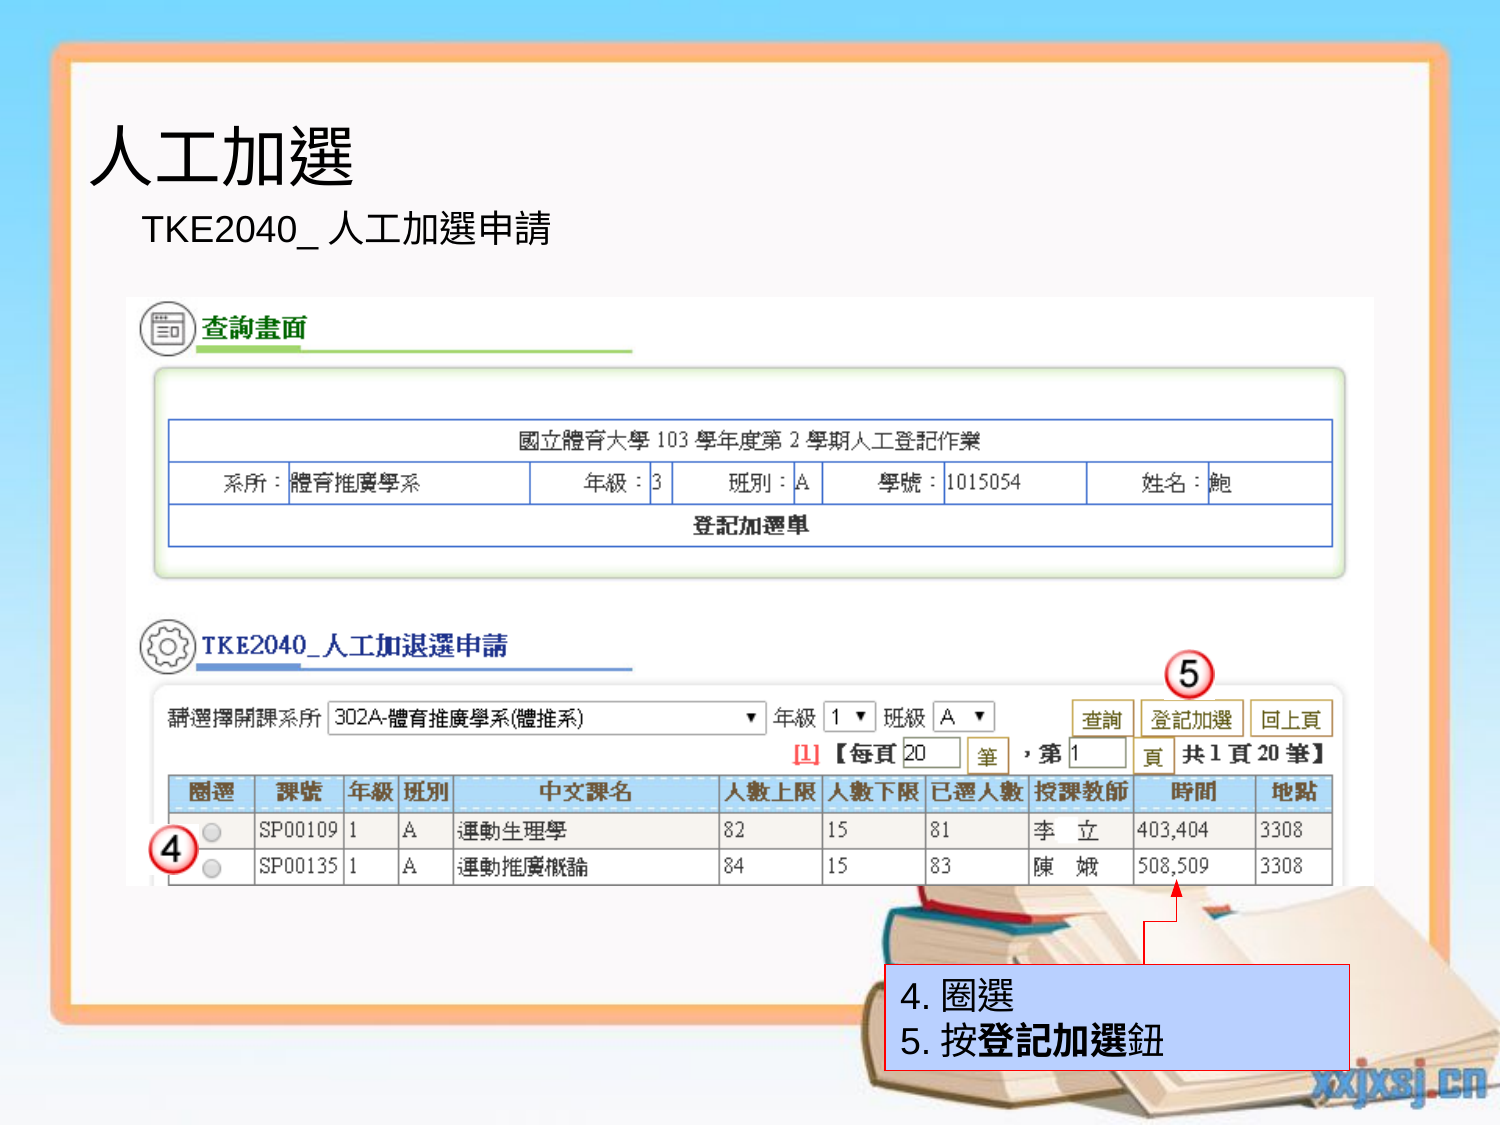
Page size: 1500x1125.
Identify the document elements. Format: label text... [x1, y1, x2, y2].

text_box 4.圈選 5.按登記加選鈕 [885, 964, 1350, 1071]
picture [0, 0, 1500, 1125]
text_box 人工加選 [72, 82, 1423, 229]
text_box TKE2040_人工加選申請 [126, 197, 563, 259]
